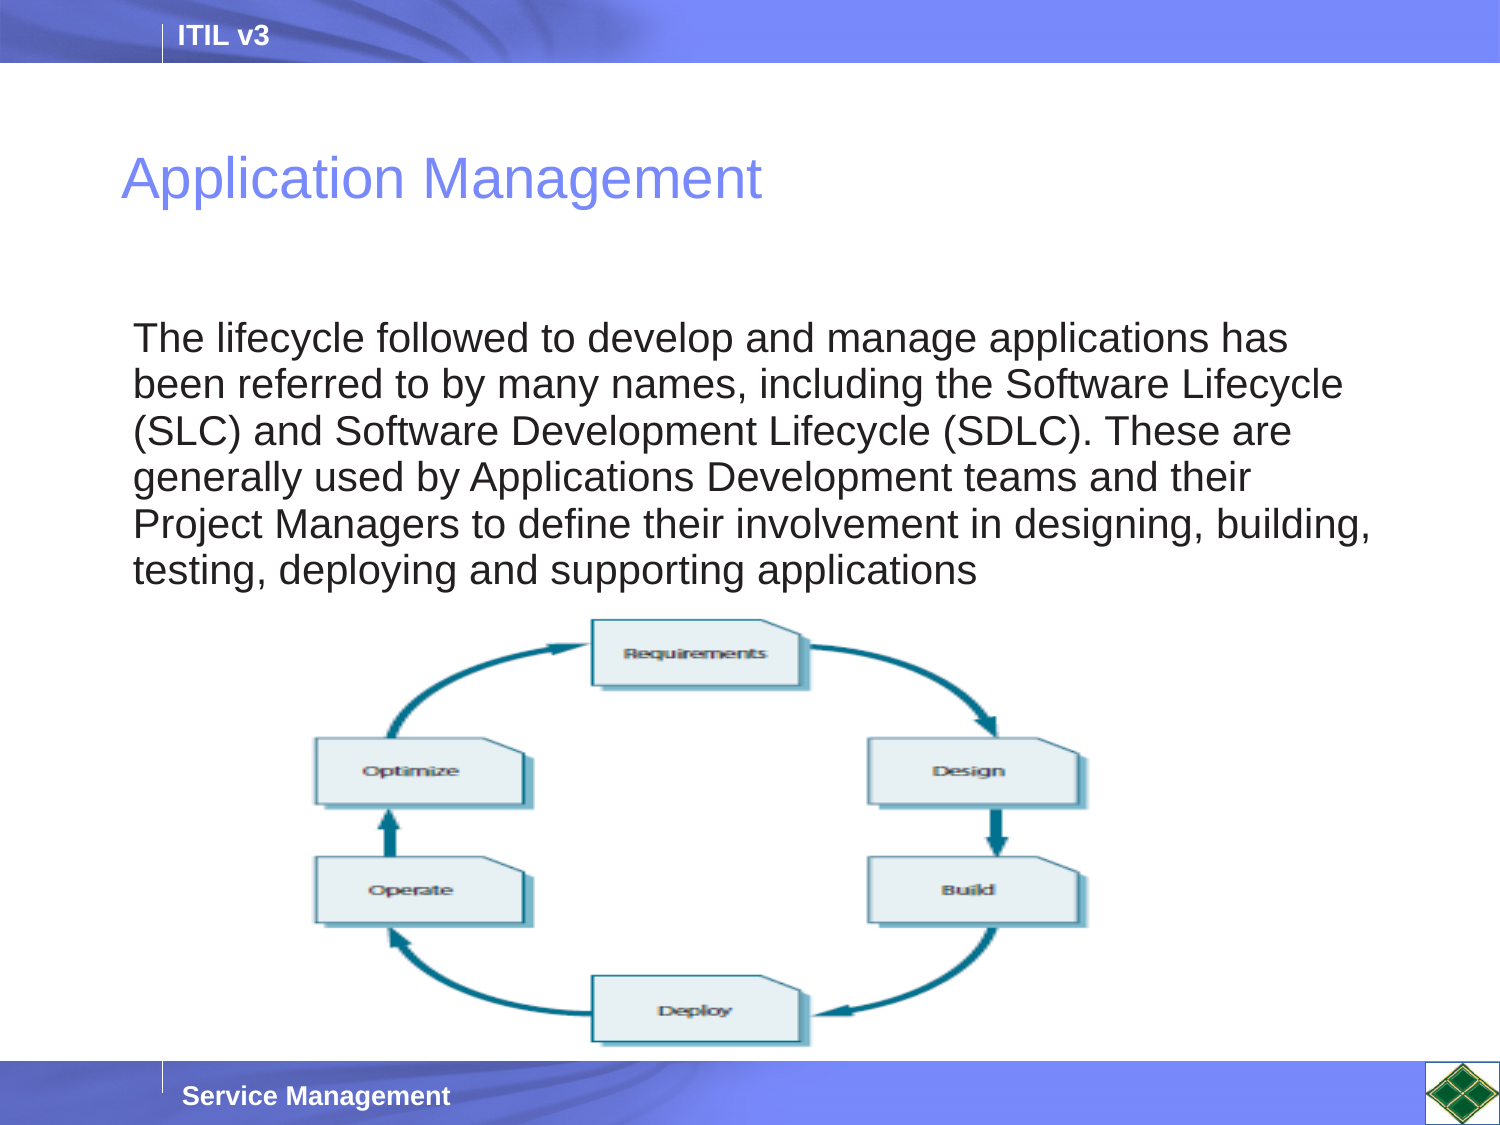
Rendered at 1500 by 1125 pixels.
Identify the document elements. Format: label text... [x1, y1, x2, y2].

picture [295, 610, 1111, 1052]
text_box The lifecycle followed to develop and manage applications has been referred to by many names, including the Software Lifecycle (SLC) and Software Development Lifecycle (SDLC). These are generally used by Applications Development teams and their Project Managers to define their involvement in designing, building, testing, deploying and supporting applications [118, 307, 1406, 1040]
text_box Application Management [106, 143, 1406, 260]
picture [0, 0, 1500, 63]
picture [0, 1061, 1500, 1125]
picture [1426, 1063, 1499, 1124]
